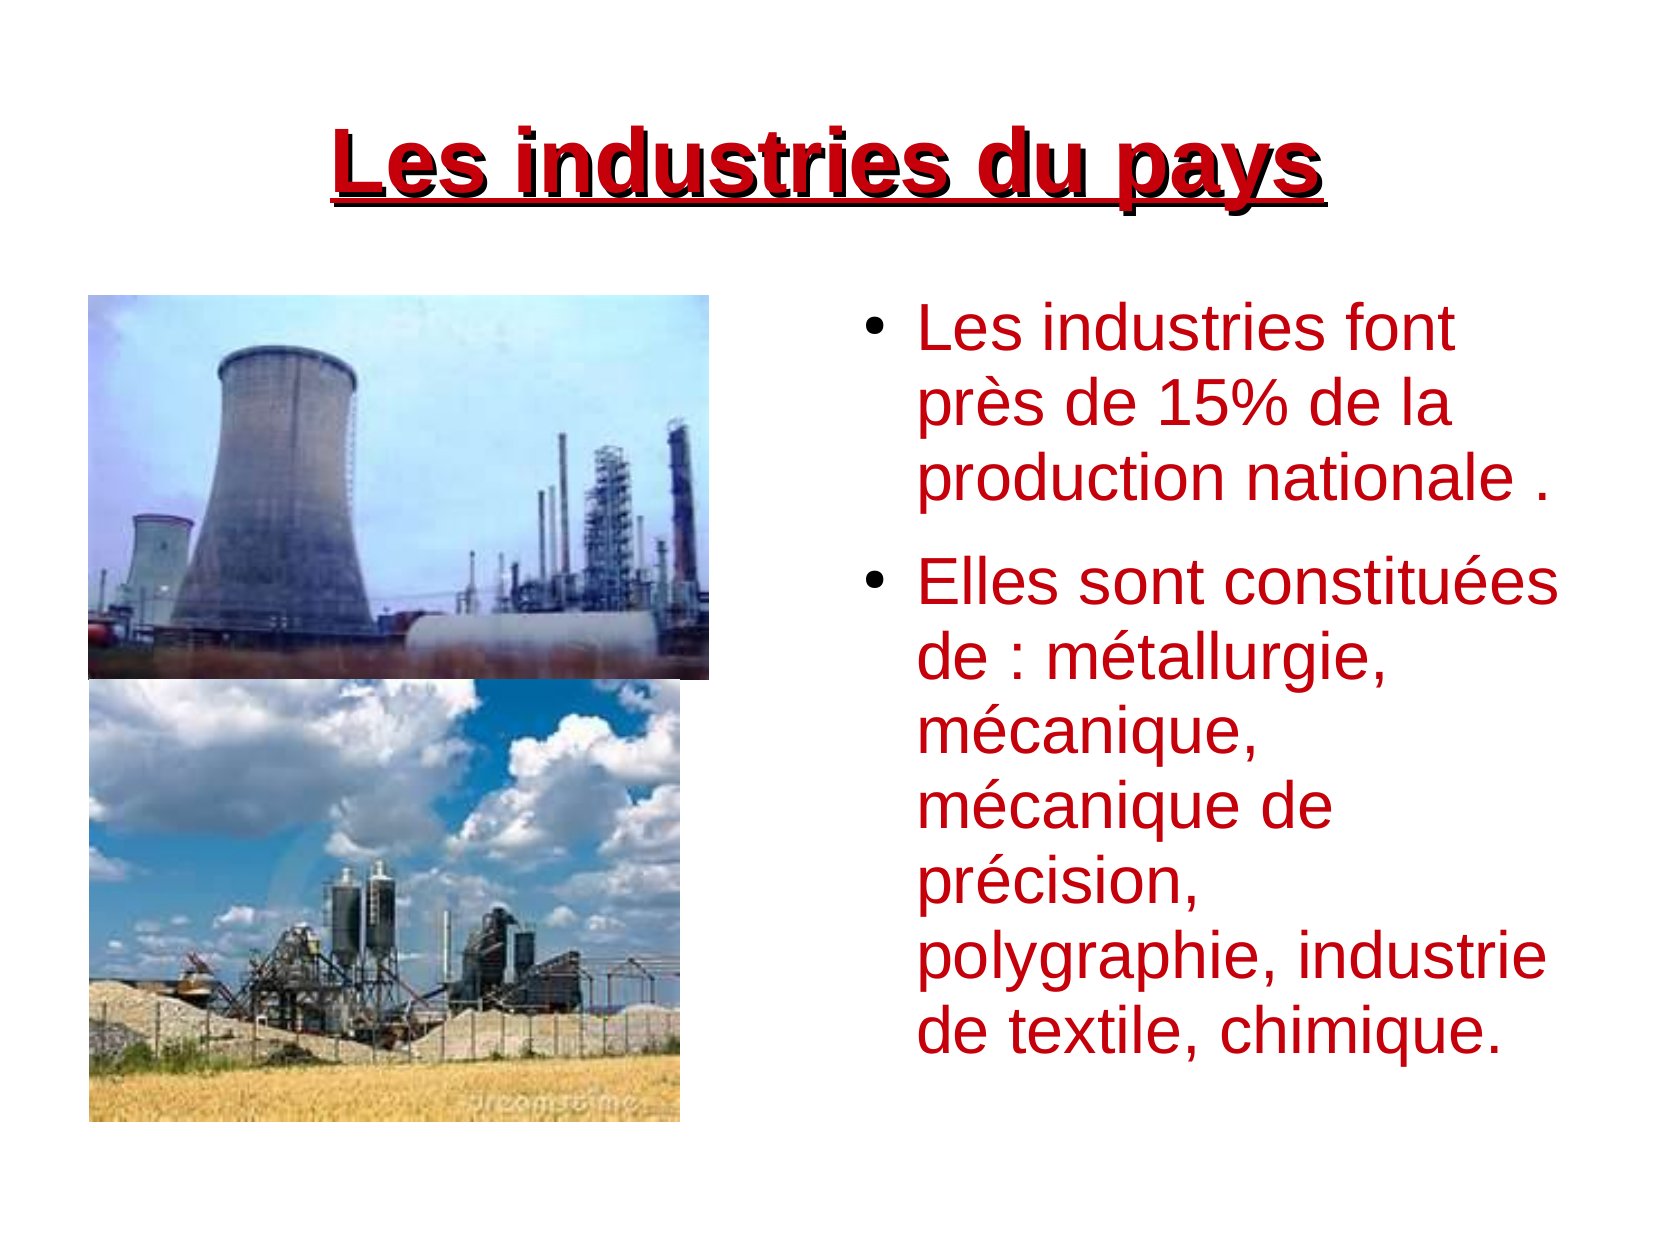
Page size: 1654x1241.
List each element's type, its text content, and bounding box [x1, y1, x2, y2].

list Les industries font près de 15% de la production nationale . Elles sont constituées de : métallurgie, mécanique, mécanique de précision, polygraphie, industrie de textile, chimique. [845, 290, 1572, 1094]
title Les industries du pays [82, 56, 1571, 266]
picture [88, 295, 709, 1123]
